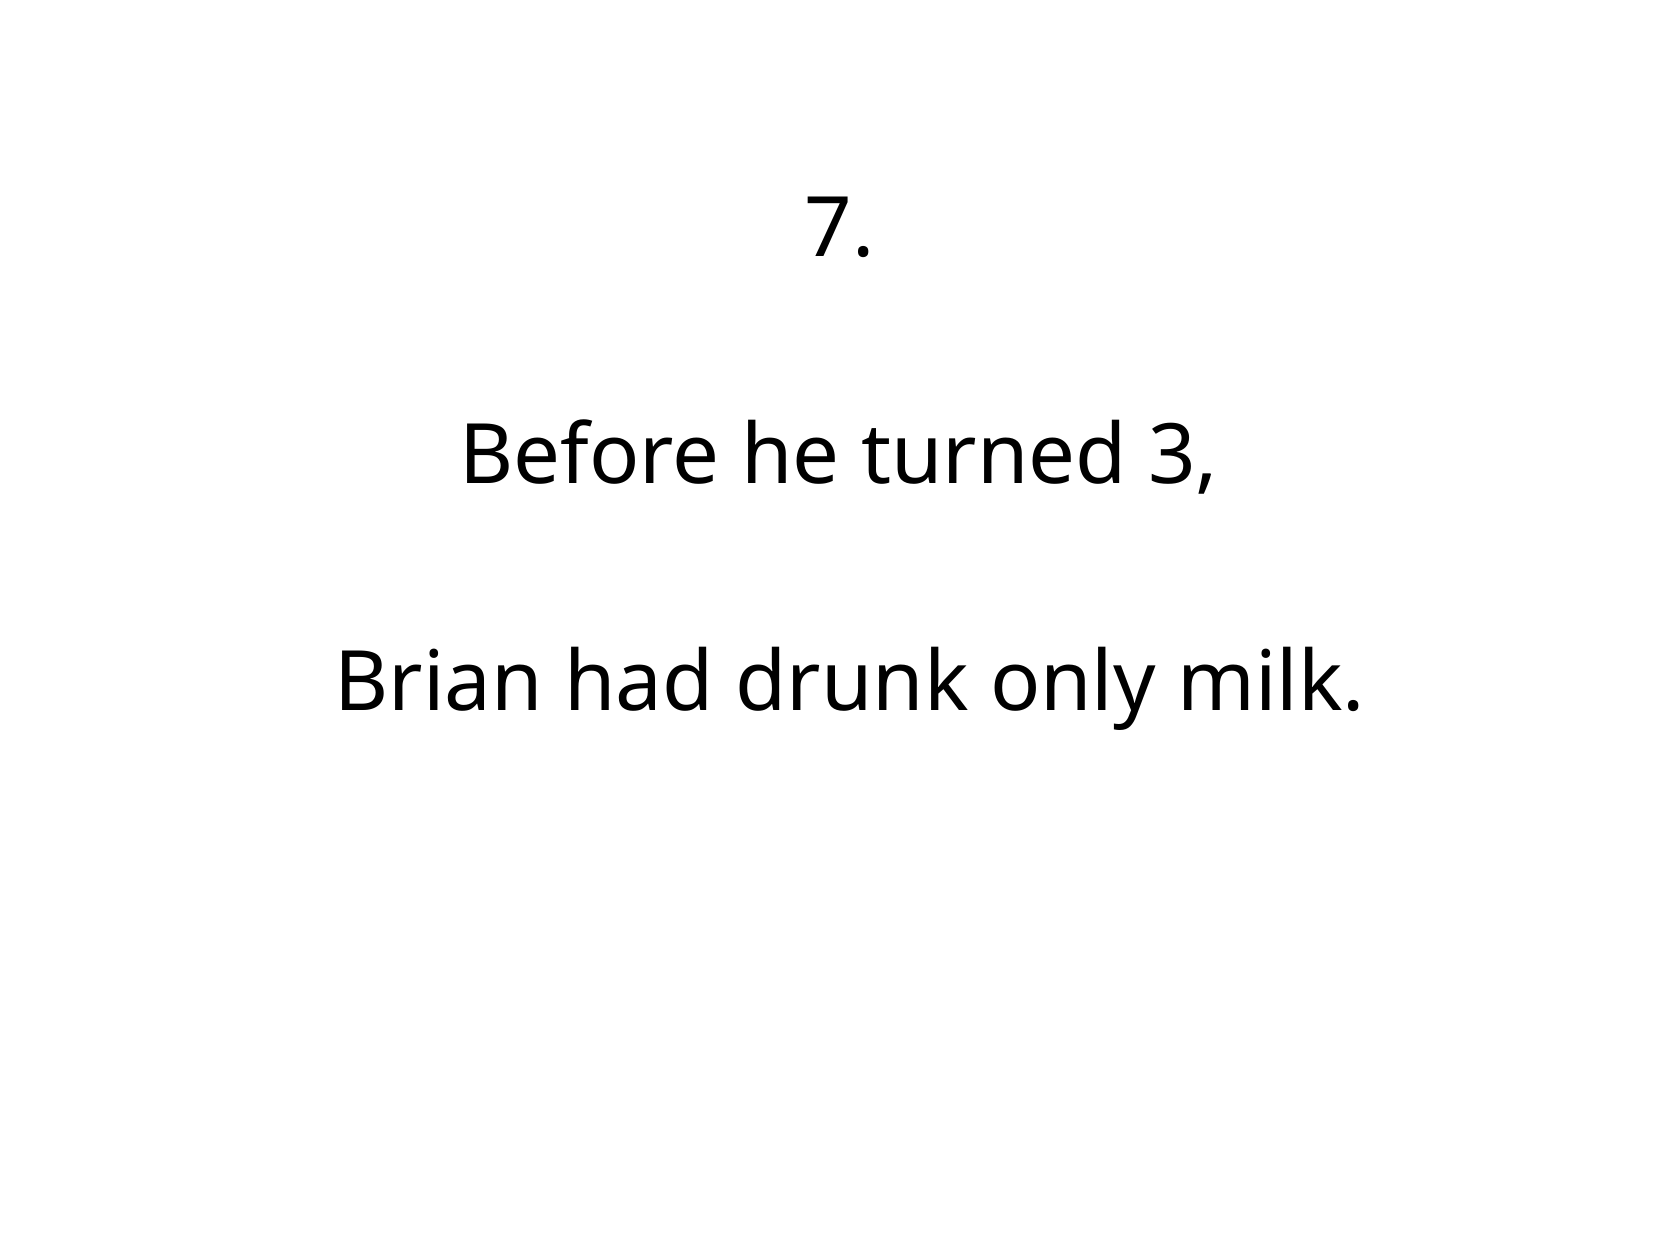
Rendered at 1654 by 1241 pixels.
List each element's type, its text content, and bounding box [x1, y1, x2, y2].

text_box 7. Before he turned 3, Brian had drunk only milk. [59, 35, 1642, 1225]
